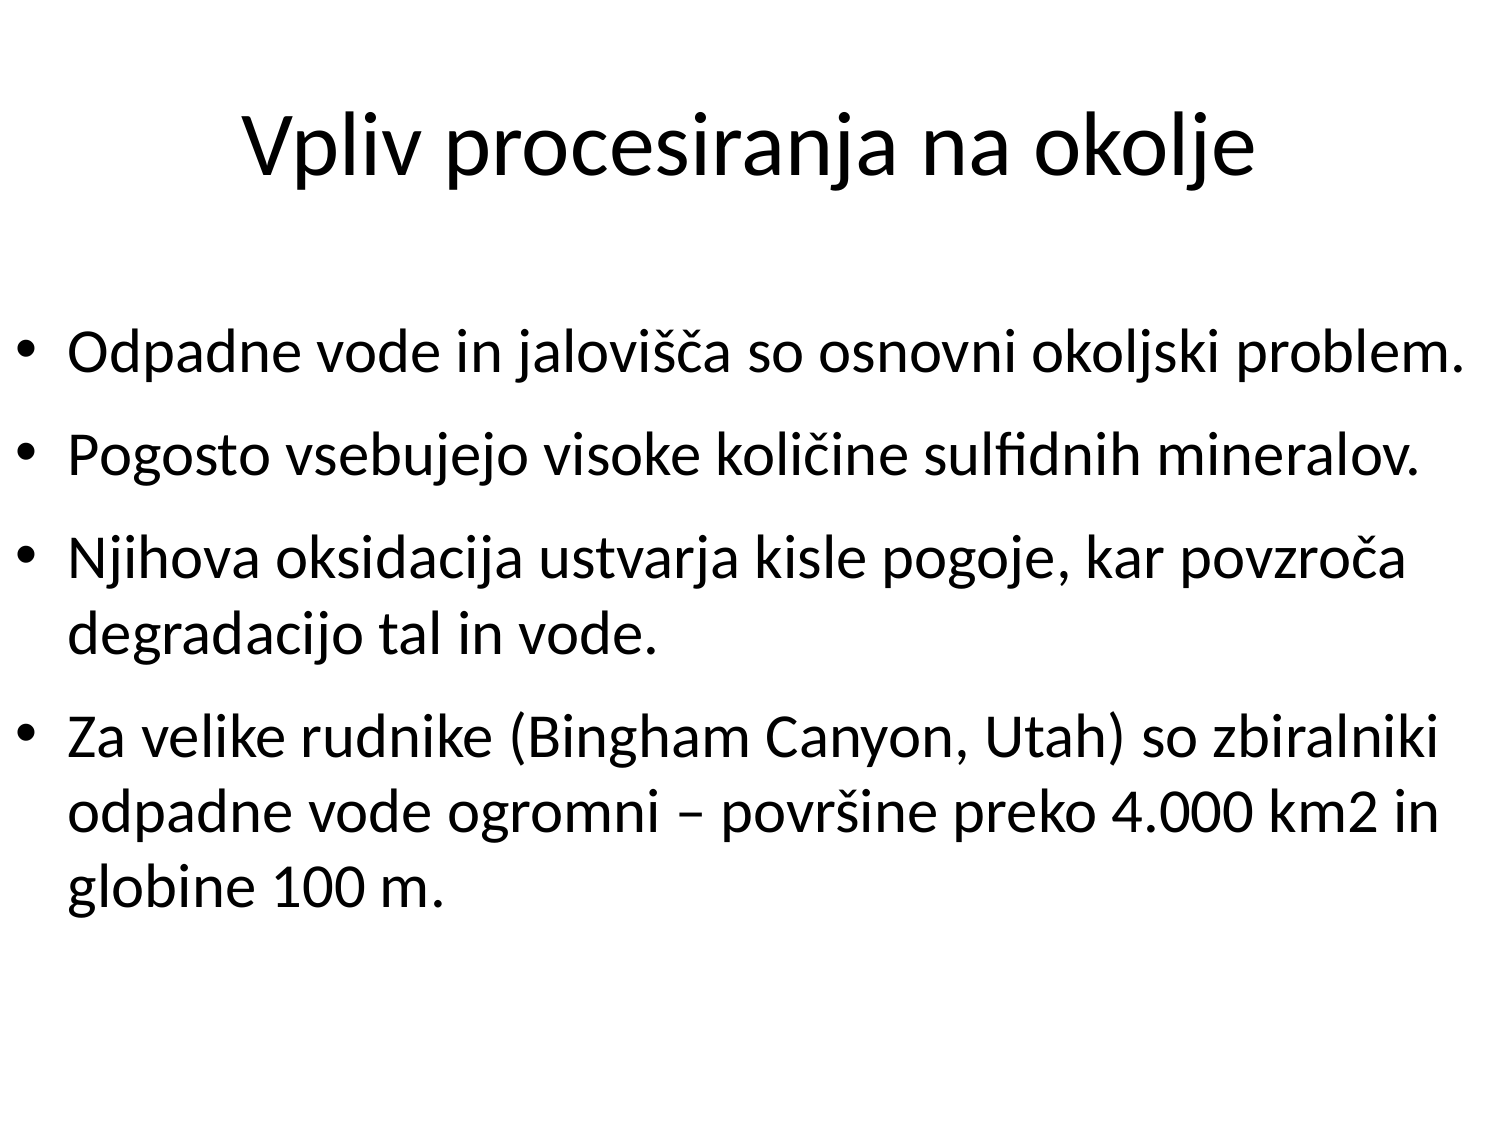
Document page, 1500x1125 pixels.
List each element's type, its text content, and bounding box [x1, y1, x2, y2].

title Vpliv procesiranja na okolje [75, 45, 1425, 233]
list Odpadne vode in jalovišča so osnovni okoljski problem. Pogosto vsebujejo visoke količine sulfidnih mineralov. Njihova oksidacija ustvarja kisle pogoje, kar povzroča degradacijo tal in vode. Za velike rudnike (Bingham Canyon, Utah) so zbiralniki odpadne vode ogromni – površine preko 4.000 km2 in globine 100 m. [0, 302, 1500, 1046]
